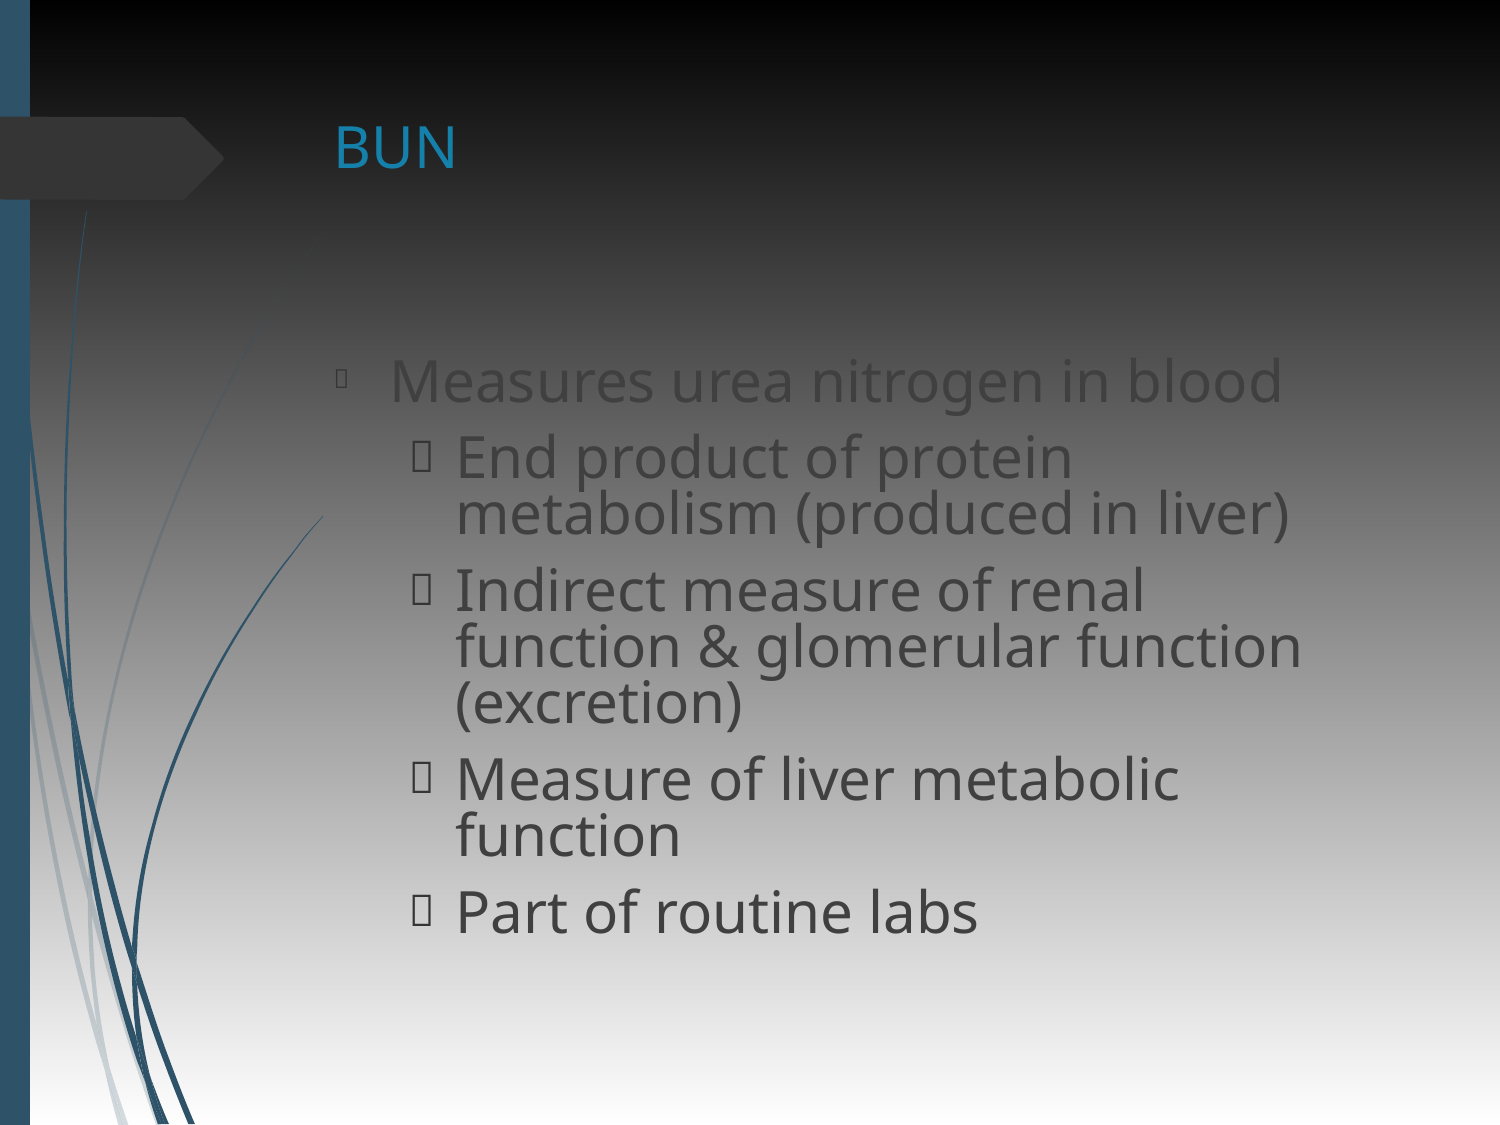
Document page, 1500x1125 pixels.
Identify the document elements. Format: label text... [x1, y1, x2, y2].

list Measures urea nitrogen in blood End product of protein metabolism (produced in liver) Indirect measure of renal function & glomerular function (excretion) Measure of liver metabolic function Part of routine labs [318, 350, 1400, 970]
title BUN [319, 102, 1400, 313]
